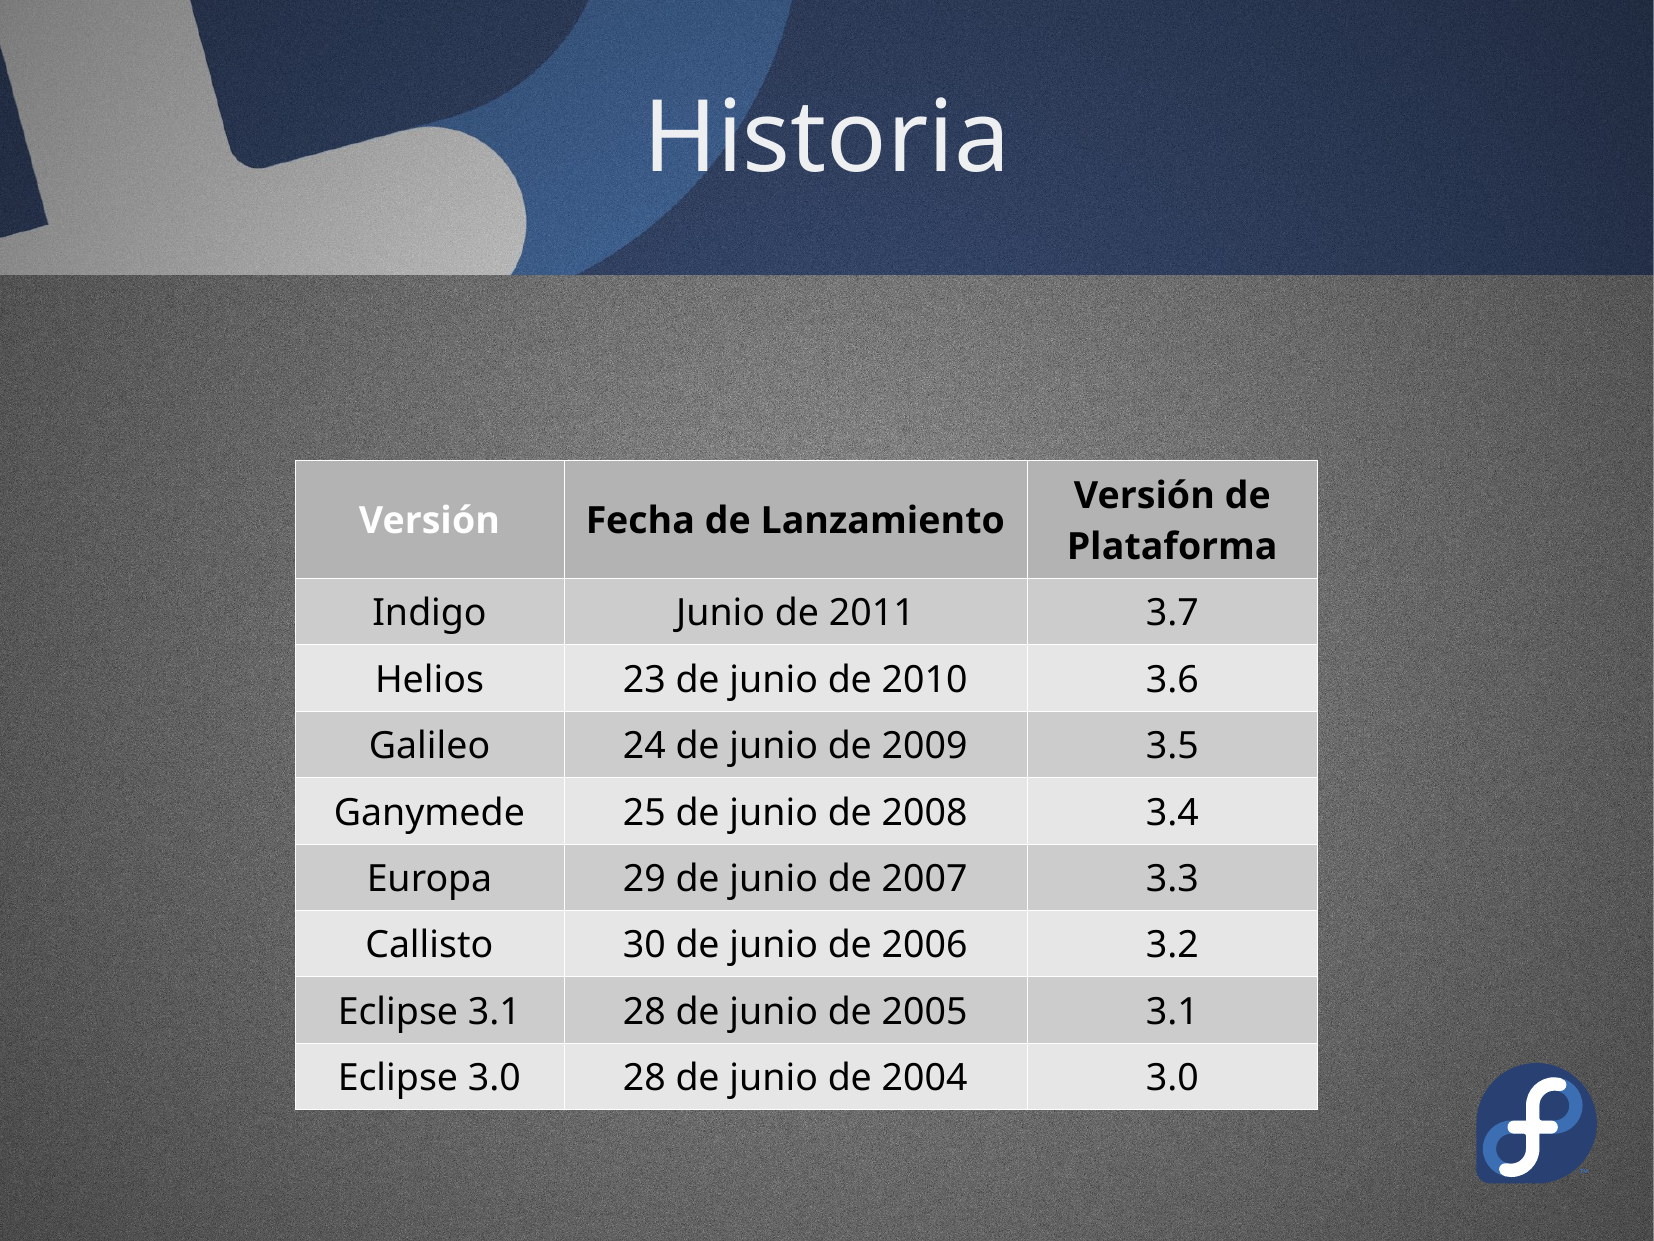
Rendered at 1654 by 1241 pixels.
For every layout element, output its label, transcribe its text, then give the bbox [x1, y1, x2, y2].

table_cell Callisto [296, 911, 564, 976]
table_cell 25 de junio de 2008 [565, 778, 1027, 844]
table_cell 3.5 [1028, 712, 1317, 777]
table_header Versión de Plataforma [1028, 461, 1317, 578]
title Historia [88, 29, 1565, 237]
table_cell 3.7 [1028, 579, 1317, 644]
table_cell 3.3 [1028, 845, 1317, 910]
table_header Versión [296, 461, 564, 578]
table_cell Helios [296, 645, 564, 711]
table_cell Eclipse 3.0 [296, 1044, 564, 1109]
table_cell 3.0 [1028, 1044, 1317, 1109]
table_cell Galileo [296, 712, 564, 777]
table_header Fecha de Lanzamiento [565, 461, 1027, 578]
table_cell 28 de junio de 2005 [565, 977, 1027, 1043]
table_cell 28 de junio de 2004 [565, 1044, 1027, 1109]
table_cell 23 de junio de 2010 [565, 645, 1027, 711]
table_cell 3.1 [1028, 977, 1317, 1043]
table_cell 3.6 [1028, 645, 1317, 711]
table_cell 3.4 [1028, 778, 1317, 844]
table_cell Europa [296, 845, 564, 910]
table_cell Indigo [296, 579, 564, 644]
table_cell 29 de junio de 2007 [565, 845, 1027, 910]
table_cell Junio de 2011 [565, 579, 1027, 644]
picture [0, 0, 1654, 1241]
table_cell 3.2 [1028, 911, 1317, 976]
table_cell 24 de junio de 2009 [565, 712, 1027, 777]
table_cell Ganymede [296, 778, 564, 844]
table_cell 30 de junio de 2006 [565, 911, 1027, 976]
table_cell Eclipse 3.1 [296, 977, 564, 1043]
